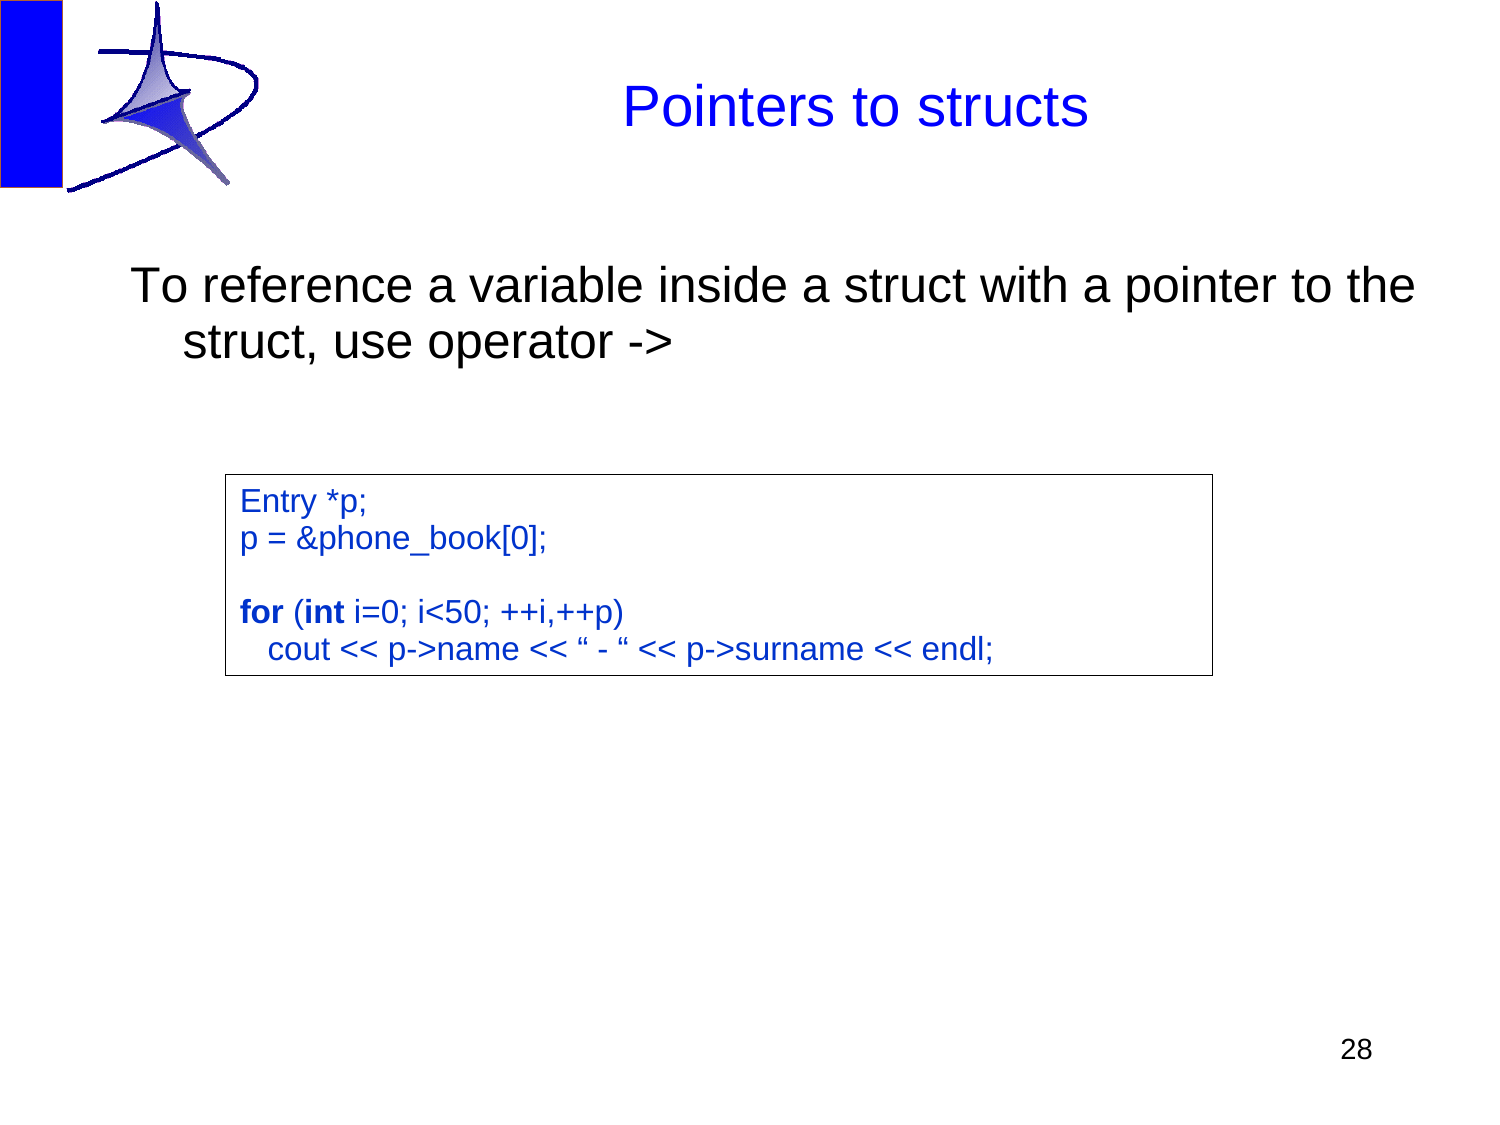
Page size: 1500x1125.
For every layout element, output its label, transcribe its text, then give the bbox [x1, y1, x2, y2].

picture [62, 0, 263, 197]
title Pointers to structs [262, 24, 1450, 188]
text_box Entry *p; p = &phone_book[0]; for (int i=0; i<50; ++i,++p) cout << p->name << “ - “ << p->surname << endl; [225, 474, 1213, 676]
list To reference a variable inside a struct with a pointer to the struct, use operator -> [112, 249, 1450, 389]
